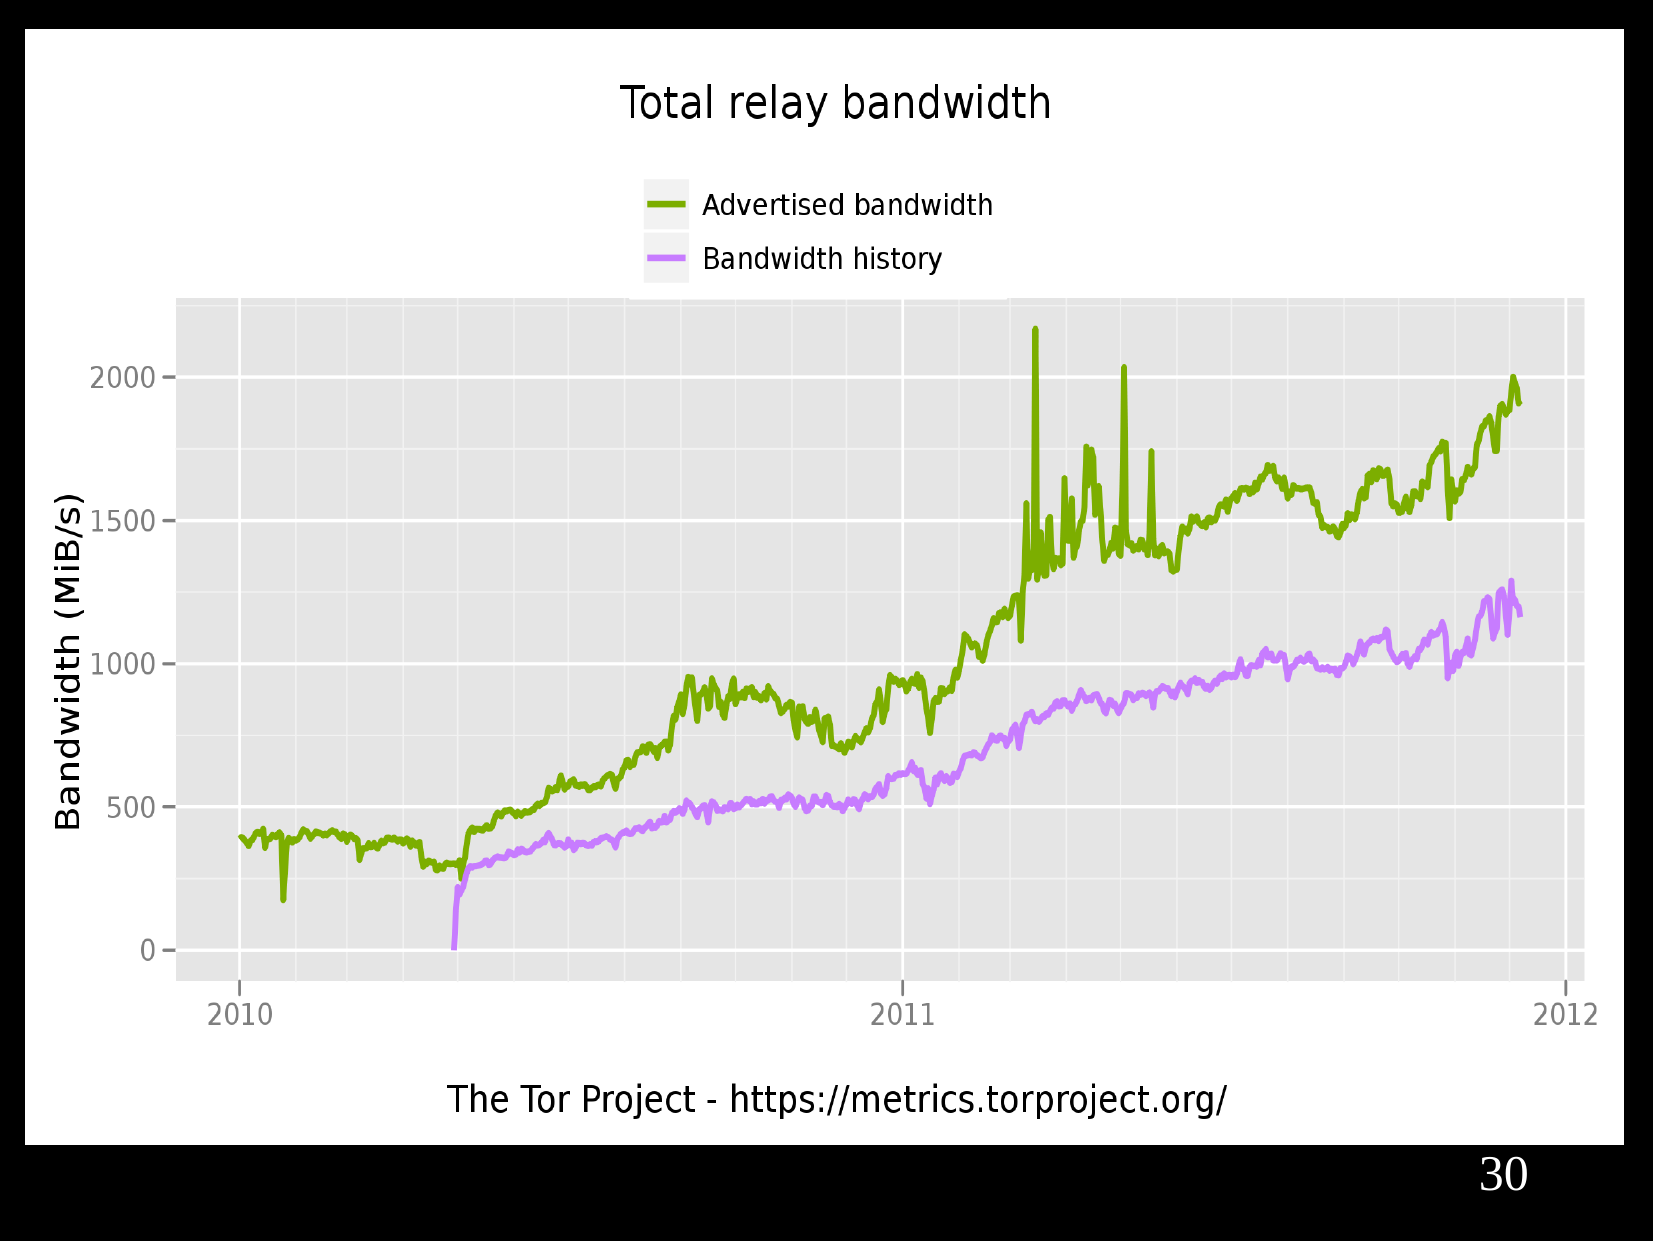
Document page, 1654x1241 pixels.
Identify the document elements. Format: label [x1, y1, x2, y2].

picture [25, 29, 1624, 1145]
